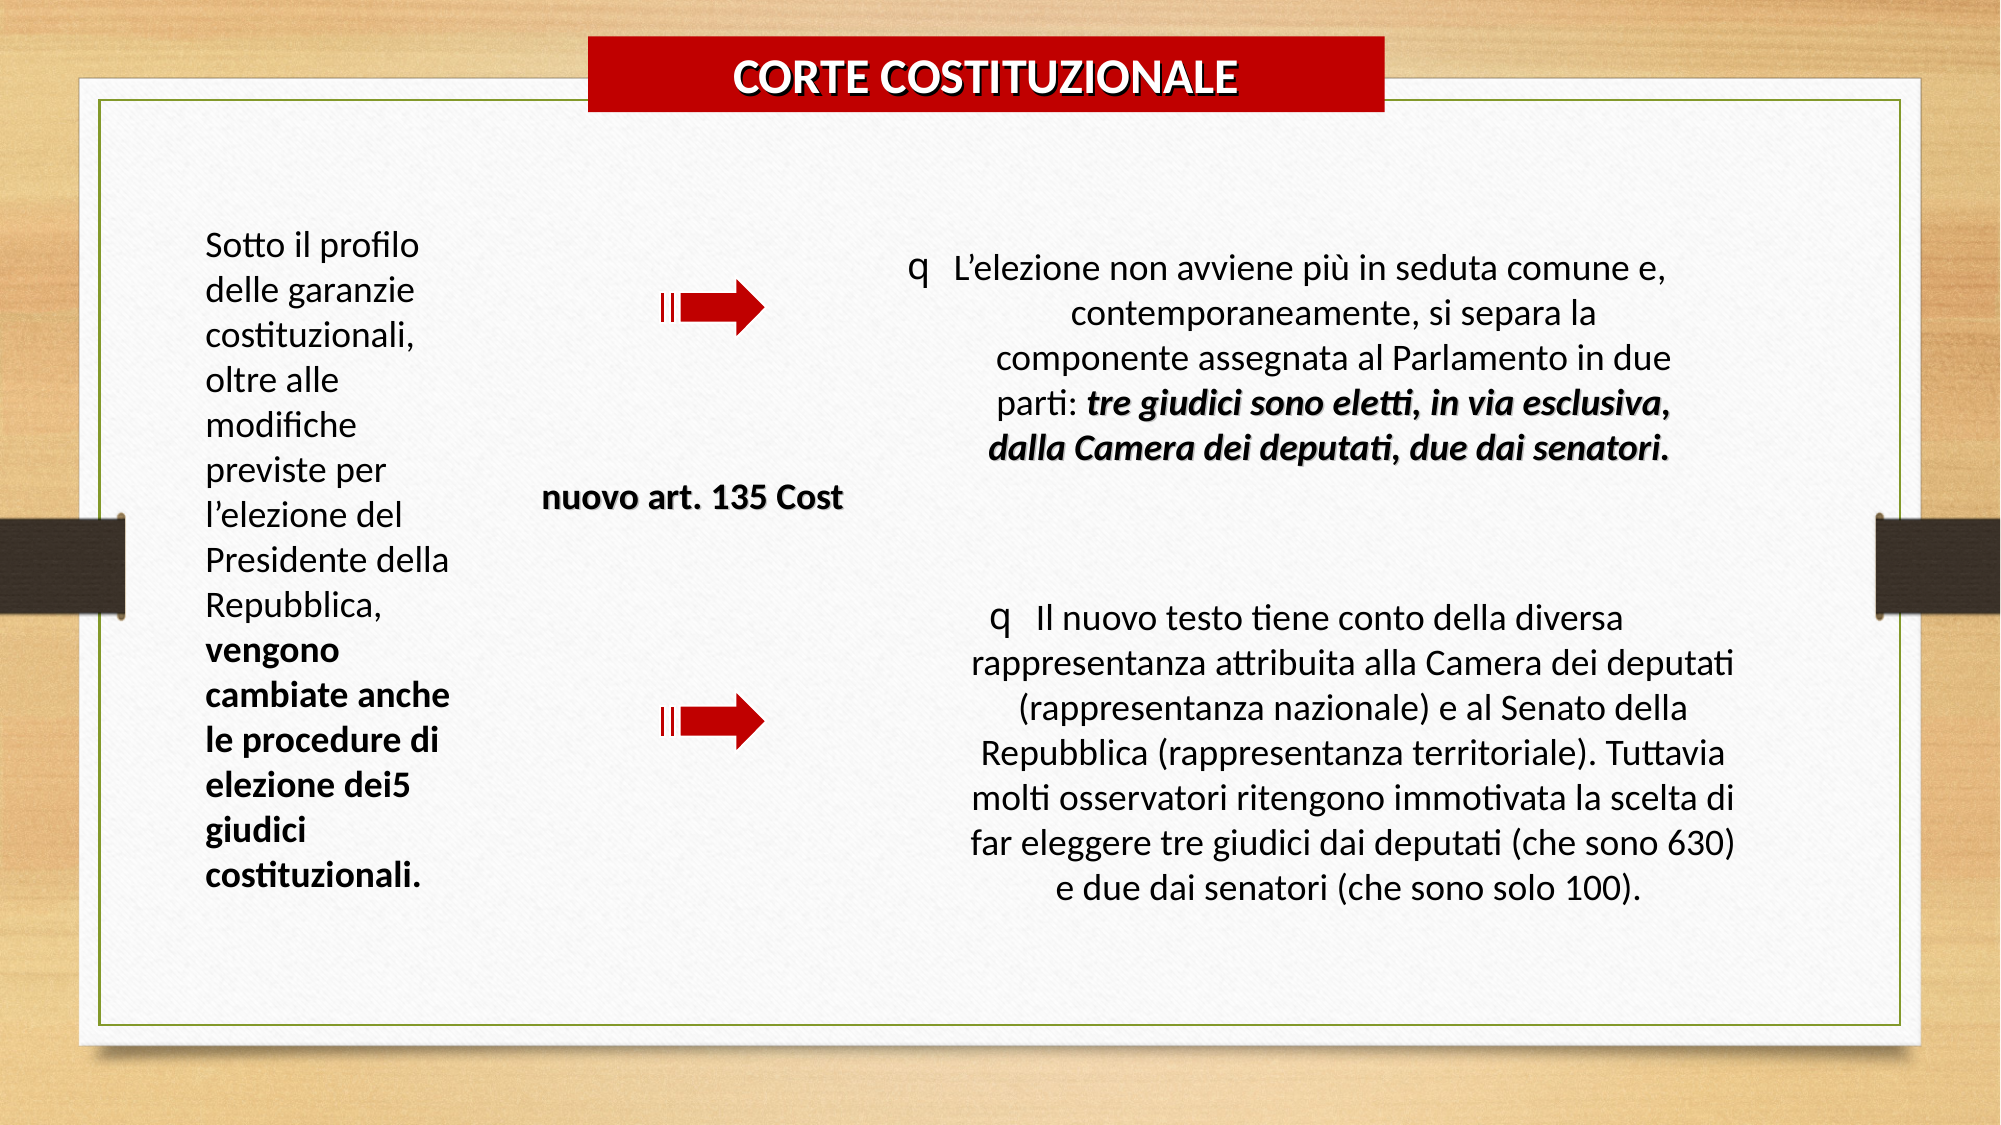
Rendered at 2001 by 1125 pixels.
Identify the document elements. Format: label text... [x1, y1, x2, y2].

text_box Sotto il profilo delle garanzie costituzionali, oltre alle modifiche previste per l’elezione del Presidente della Repubblica, vengono cambiate anche le procedure di elezione dei5 giudici costituzionali. [190, 212, 500, 902]
text_box [679, 690, 767, 753]
text_box L’elezione non avviene più in seduta comune e, contemporaneamente, si separa la componente assegnata al Parlamento in due parti: tre giudici sono eletti, in via esclusiva, dalla Camera dei deputati, due dai senatori. [862, 235, 1713, 475]
text_box [659, 705, 665, 737]
text_box nuovo art. 135 Cost [526, 464, 859, 524]
text_box CORTE COSTITUZIONALE [588, 36, 1385, 113]
text_box [679, 276, 767, 339]
text_box [669, 291, 675, 323]
text_box Il nuovo testo tiene conto della diversa rappresentanza attribuita alla Camera dei deputati (rappresentanza nazionale) e al Senato della Repubblica (rappresentanza territoriale). Tuttavia molti osservatori ritengono immotivata la scelta di far eleggere tre giudici dai deputati (che sono 630) e due dai senatori (che sono solo 100). [862, 585, 1765, 961]
text_box [659, 291, 665, 323]
text_box [669, 705, 675, 737]
